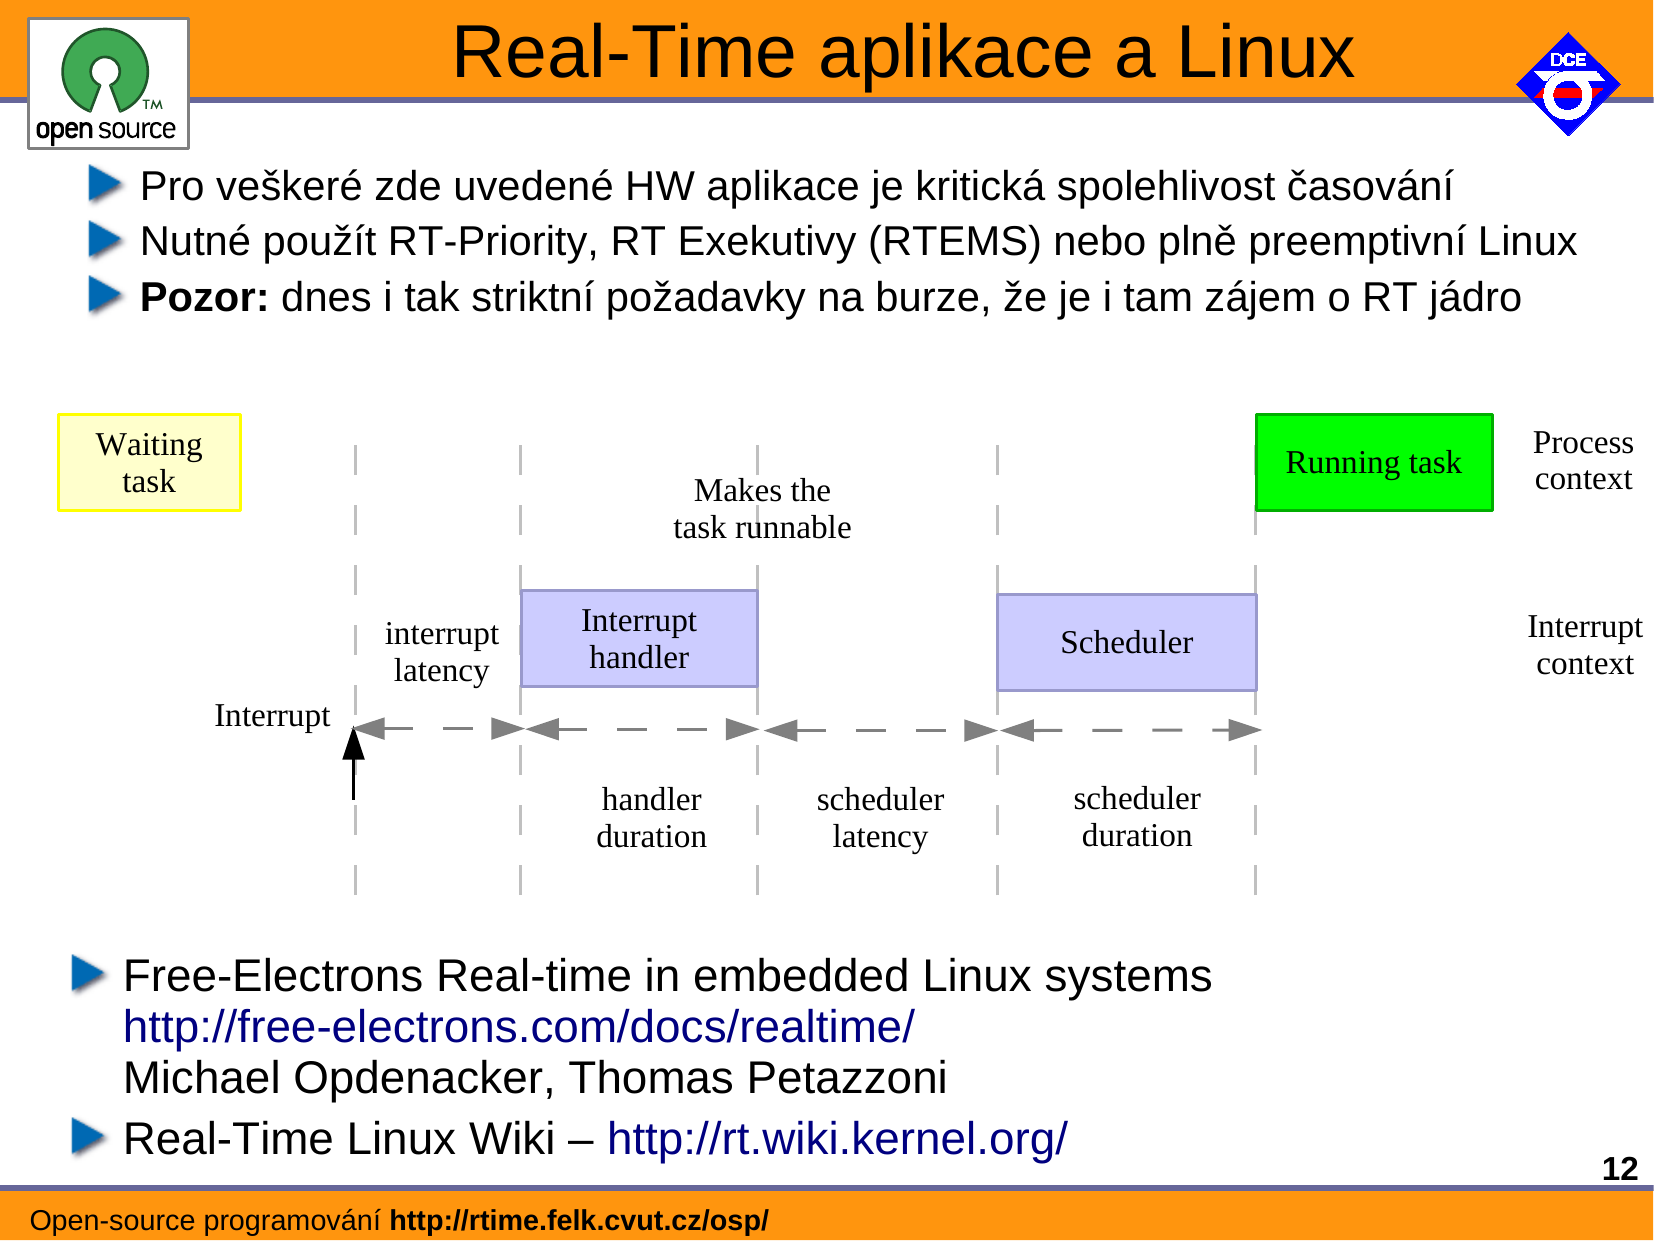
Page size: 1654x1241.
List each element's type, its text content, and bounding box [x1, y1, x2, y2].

text_box Interrupt [208, 690, 338, 744]
text_box scheduler duration [1067, 773, 1208, 867]
text_box interrupt latency [378, 608, 506, 702]
text_box Interrupt context [1521, 601, 1651, 695]
text_box Waiting task [58, 414, 241, 511]
list Free-Electrons Real-time in embedded Linux systems http://free-electrons.com/docs/realtime/ Michael Opdenacker, Thomas Petazzoni Real-Time Linux Wiki – http://rt.wiki.kernel.org/ [52, 949, 1576, 1187]
title Real-Time aplikace a Linux [178, 4, 1631, 98]
text_box handler duration [590, 774, 714, 868]
list Pro veškeré zde uvedené HW aplikace je kritická spolehlivost časování Nutné použít RT-Priority, RT Exekutivy (RTEMS) nebo plně preemptivní Linux Pozor: dnes i tak striktní požadavky na burze, že je i tam zájem o RT jádro [68, 162, 1625, 343]
text_box Scheduler [997, 594, 1257, 691]
text_box Makes the task runnable [667, 465, 859, 559]
text_box scheduler latency [810, 774, 951, 868]
text_box Process context [1526, 417, 1641, 510]
text_box Running task [1256, 414, 1493, 511]
text_box Interrupt handler [521, 590, 758, 687]
